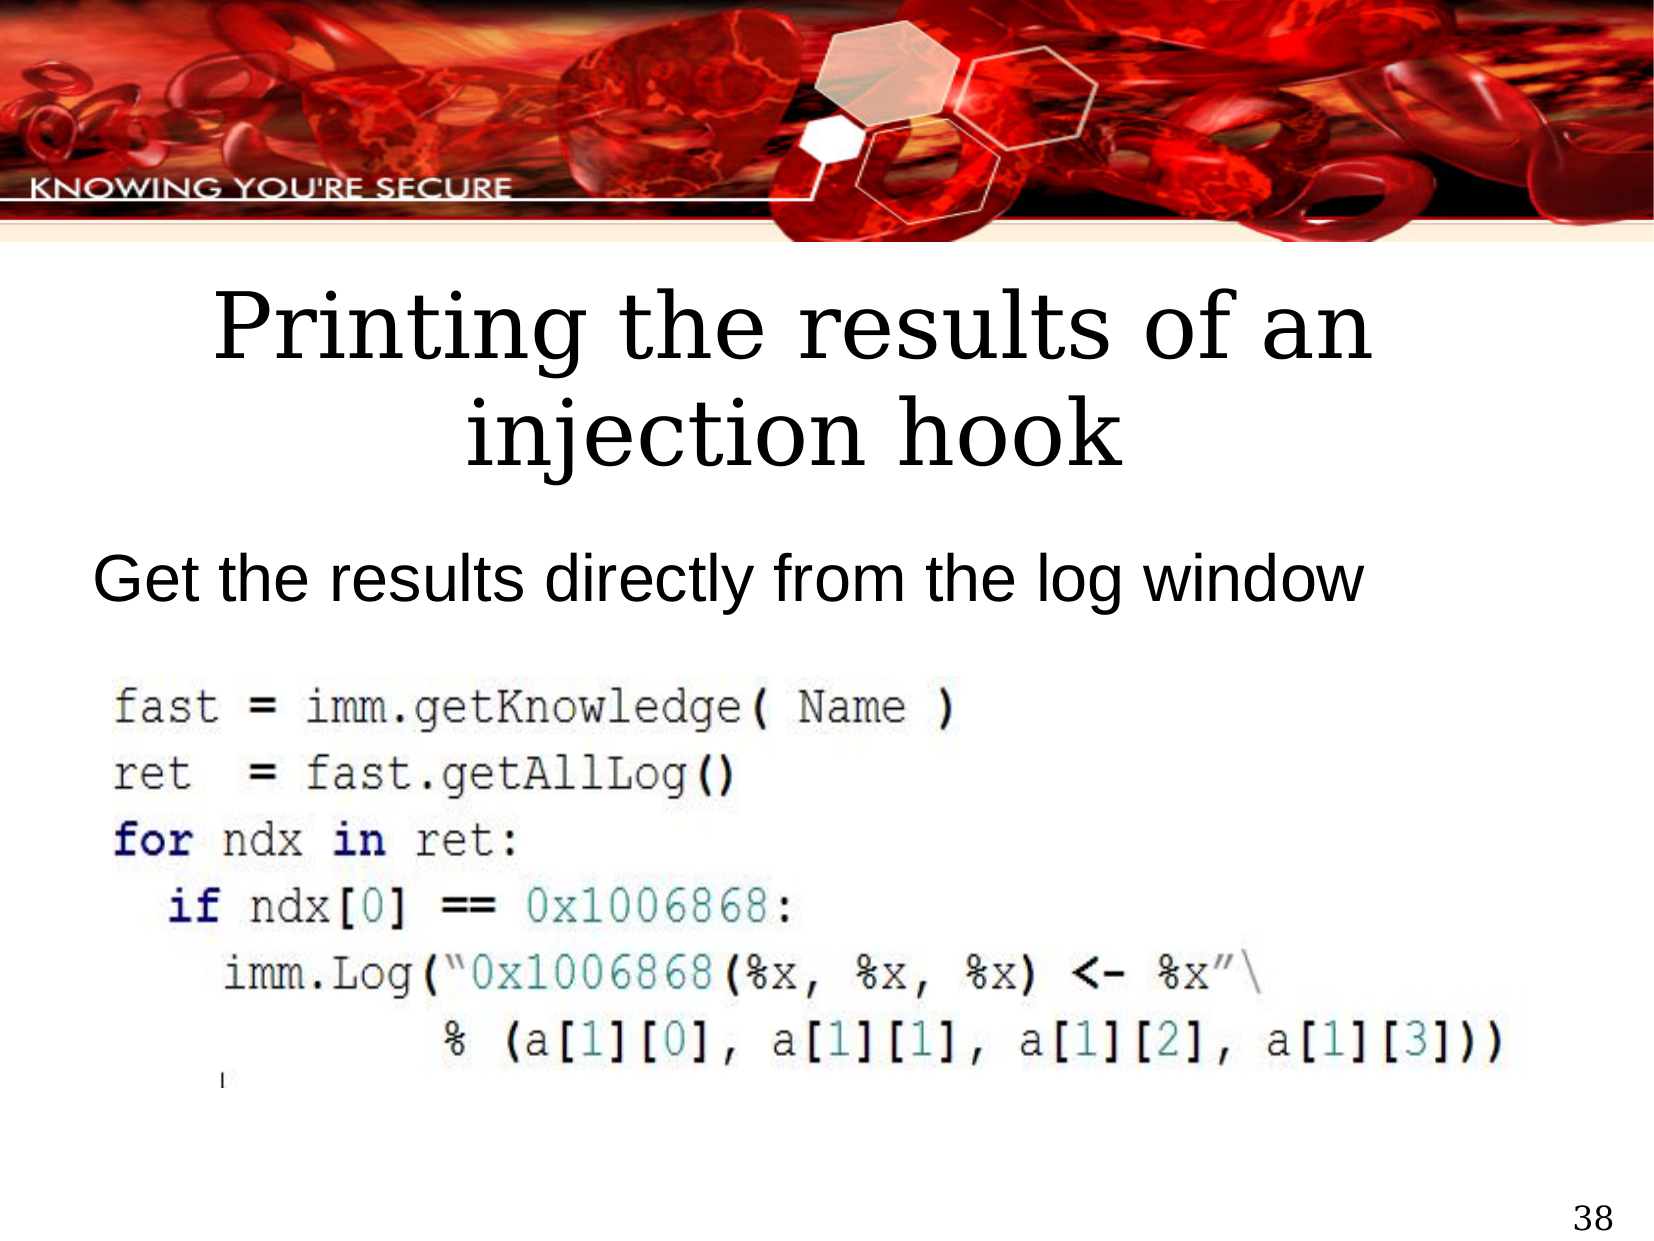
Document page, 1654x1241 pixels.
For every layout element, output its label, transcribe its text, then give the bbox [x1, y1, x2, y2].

picture [112, 676, 1538, 1088]
list Get the results directly from the log window [75, 540, 1562, 1241]
title Printing the results of an injection hook [87, 273, 1501, 488]
picture [0, 0, 1654, 242]
